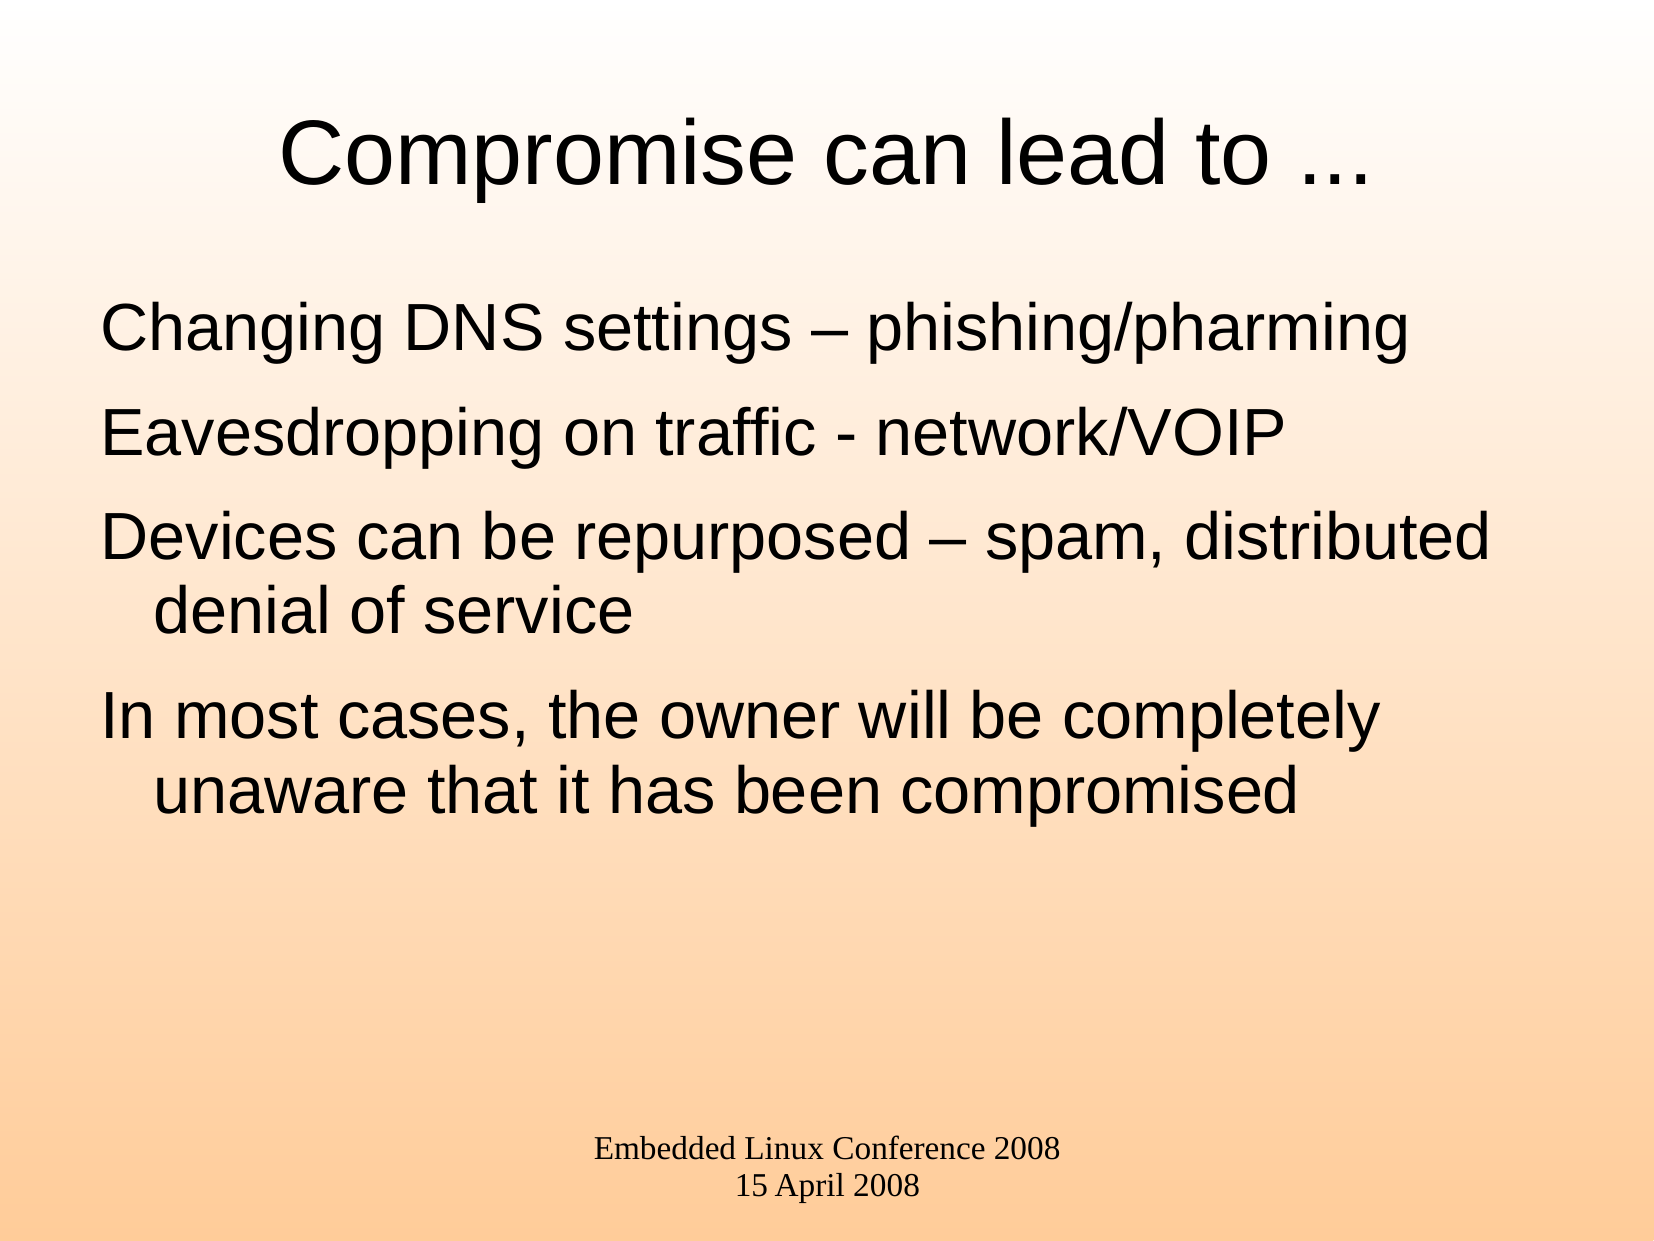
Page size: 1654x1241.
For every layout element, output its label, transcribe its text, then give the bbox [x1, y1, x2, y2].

title Compromise can lead to ... [82, 56, 1571, 250]
list Changing DNS settings – phishing/pharming Eavesdropping on traffic - network/VOIP Devices can be repurposed – spam, distributed denial of service In most cases, the owner will be completely unaware that it has been compromised [82, 290, 1571, 1094]
